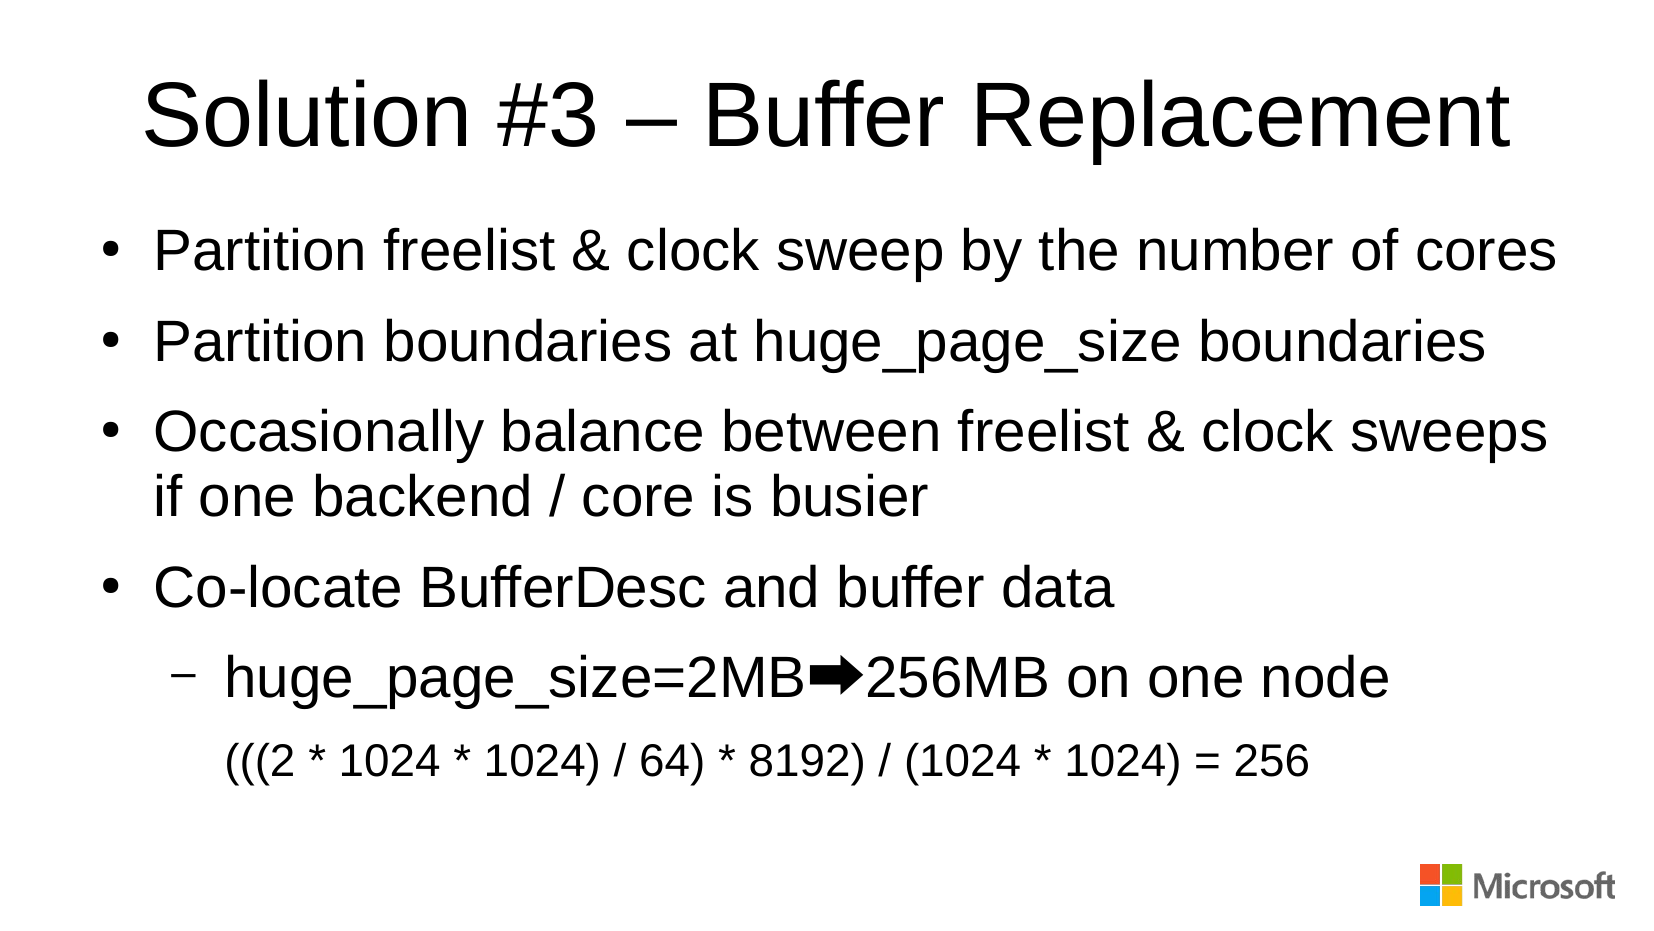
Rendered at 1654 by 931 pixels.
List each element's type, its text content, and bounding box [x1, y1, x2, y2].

picture [1440, 864, 1615, 906]
list Partition freelist & clock sweep by the number of cores Partition boundaries at huge_page_size boundaries Occasionally balance between freelist & clock sweeps if one backend / core is busier Co-locate BufferDesc and buffer data huge_page_size=2MB⮕256MB on one node (((2 * 1024 * 1024) / 64) * 8192) / (1024 * 1024) = 256 [82, 217, 1571, 897]
title Solution #3 – Buffer Replacement [82, 37, 1571, 193]
